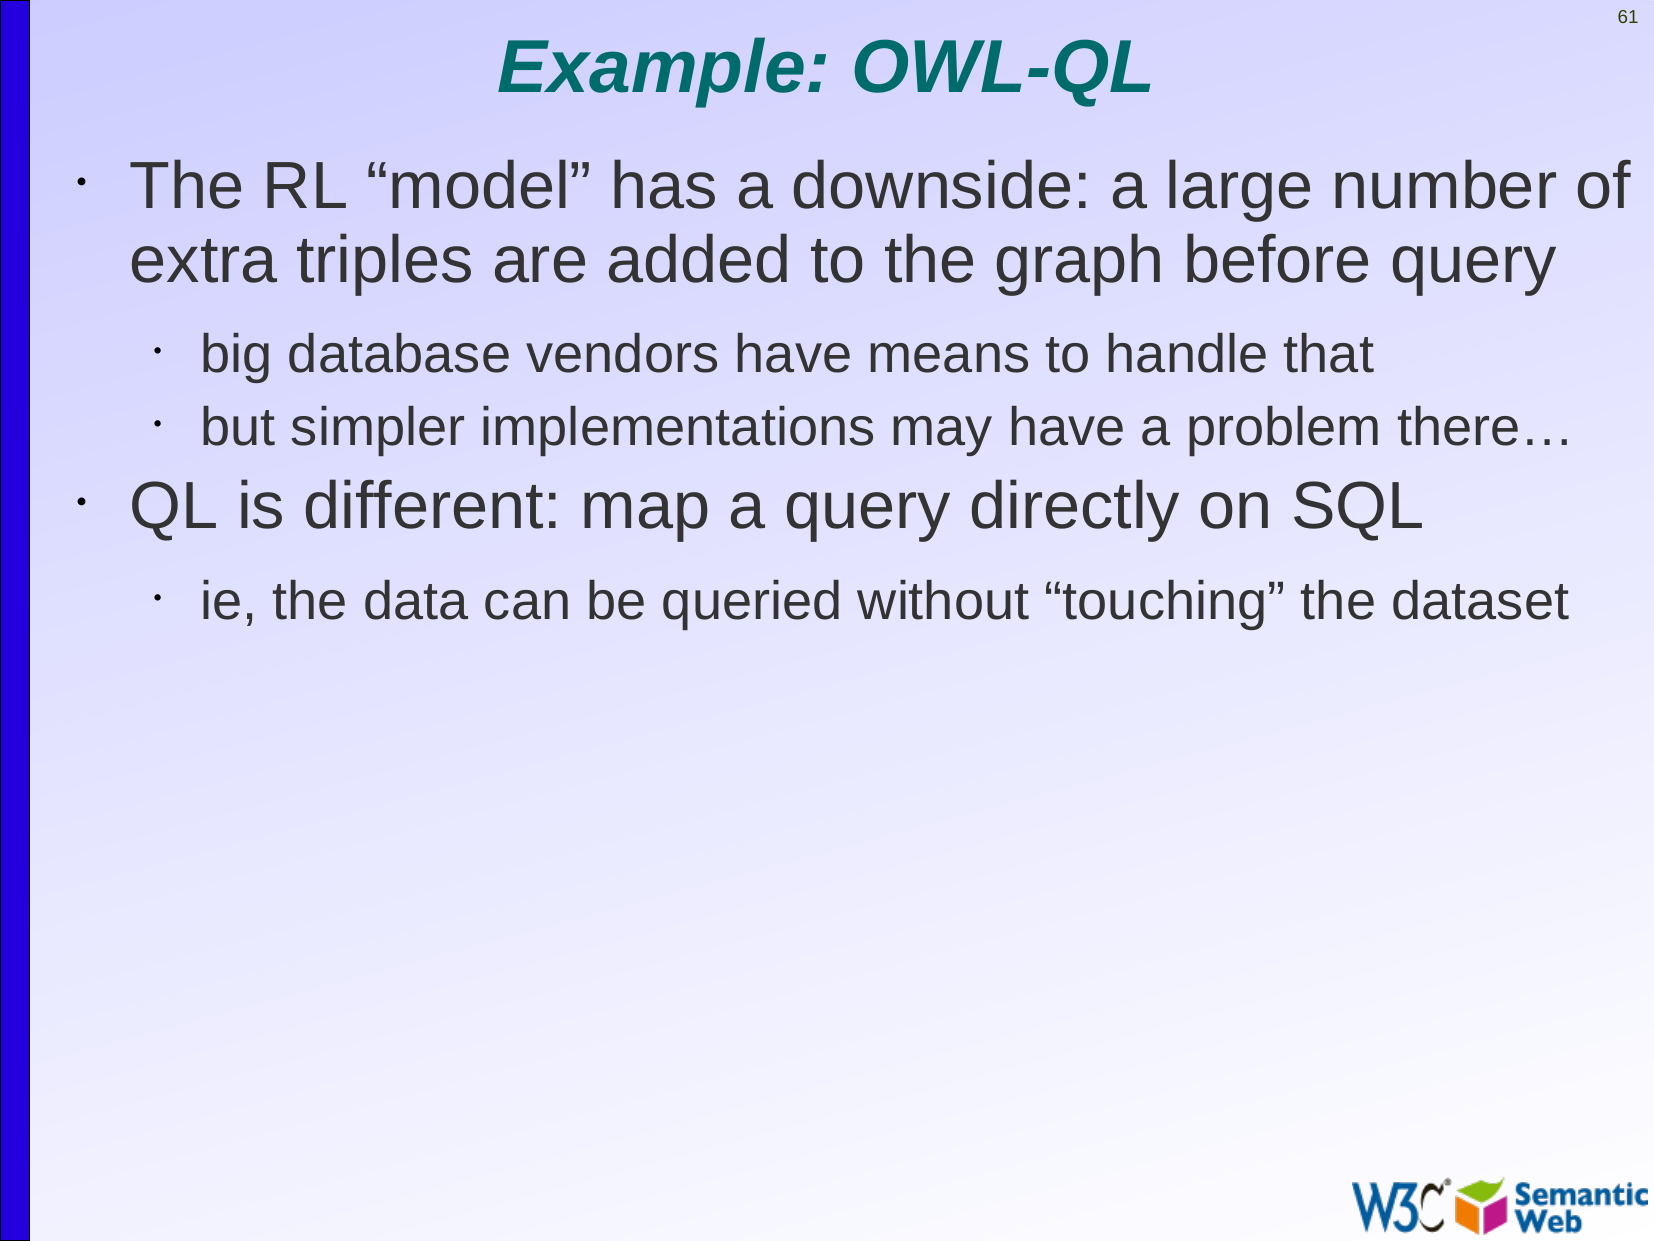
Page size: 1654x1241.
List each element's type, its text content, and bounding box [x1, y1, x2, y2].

picture [1352, 1175, 1648, 1235]
list The RL “model” has a downside: a large number of extra triples are added to the graph before query big database vendors have means to handle that but simpler implementations may have a problem there… QL is different: map a query directly on SQL ie, the data can be queried without “touching” the dataset [59, 147, 1642, 1134]
title Example: OWL-QL [0, 5, 1654, 125]
